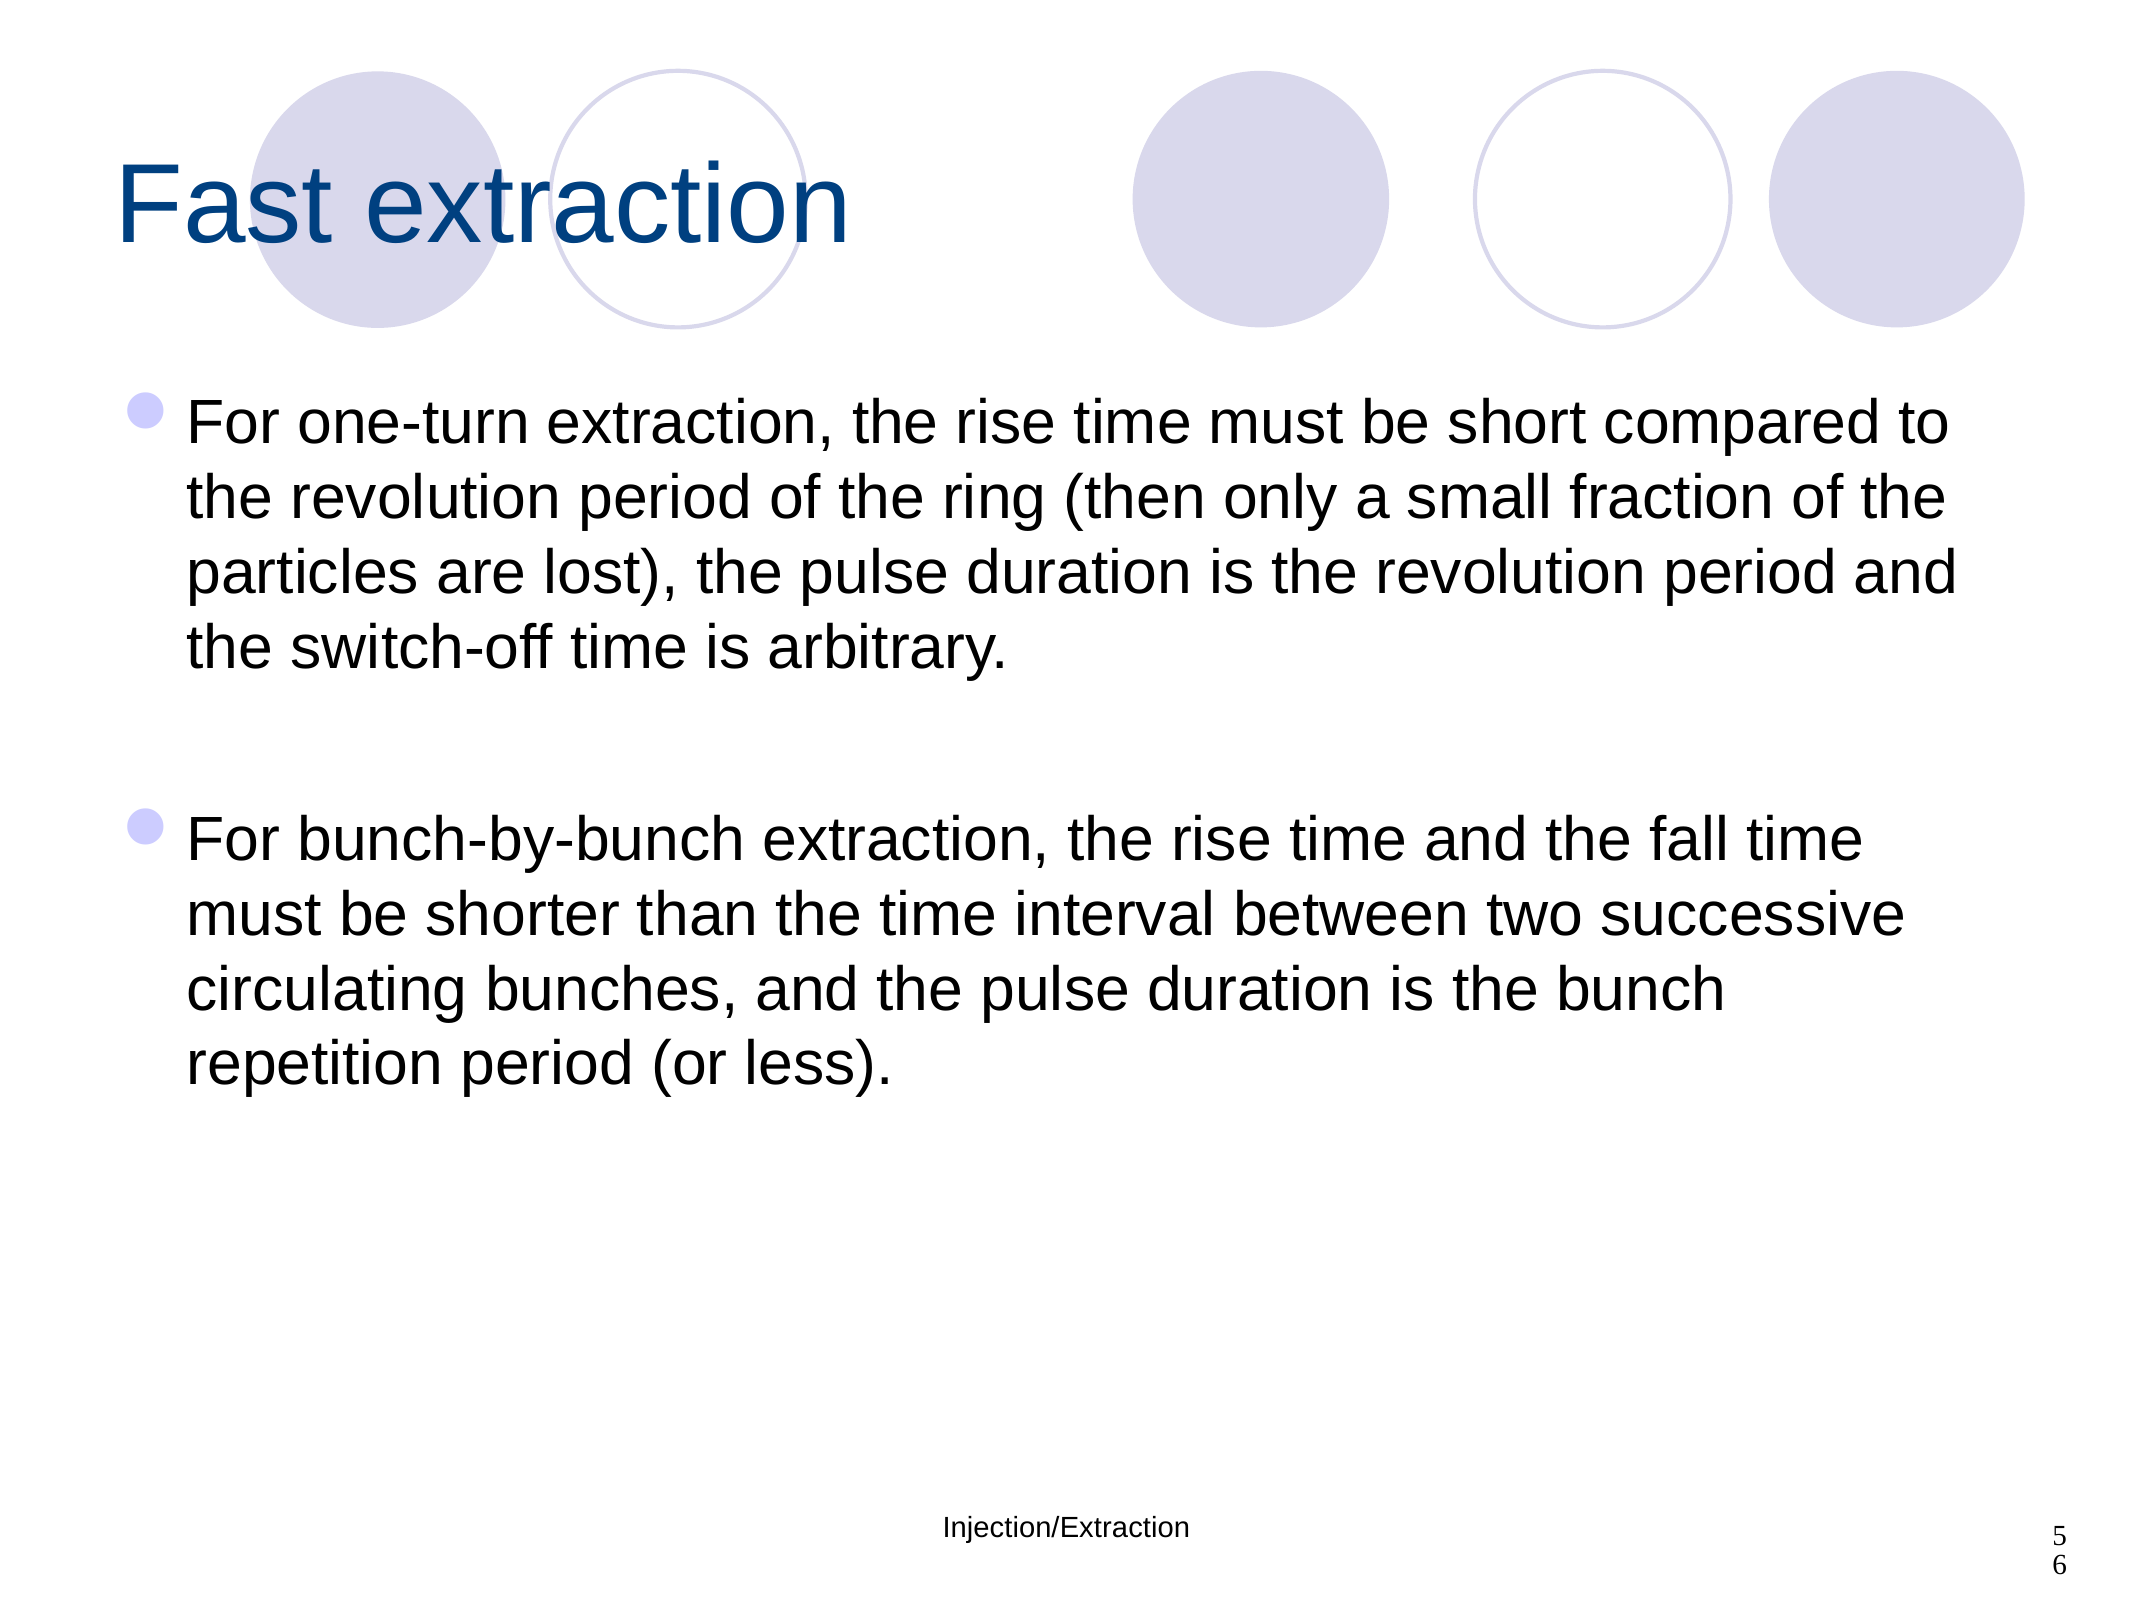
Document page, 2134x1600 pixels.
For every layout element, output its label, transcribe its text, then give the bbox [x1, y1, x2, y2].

title Fast extraction [106, 21, 2028, 372]
list For one-turn extraction, the rise time must be short compared to the revolution period of the ring (then only a small fraction of the particles are lost), the pulse duration is the revolution period and the switch-off time is arbitrary. For bunch-by-bunch extraction, the rise time and the fall time must be shorter than the time interval between two successive circulating bunches, and the pulse duration is the bunch repetition period (or less). [106, 372, 2028, 1600]
